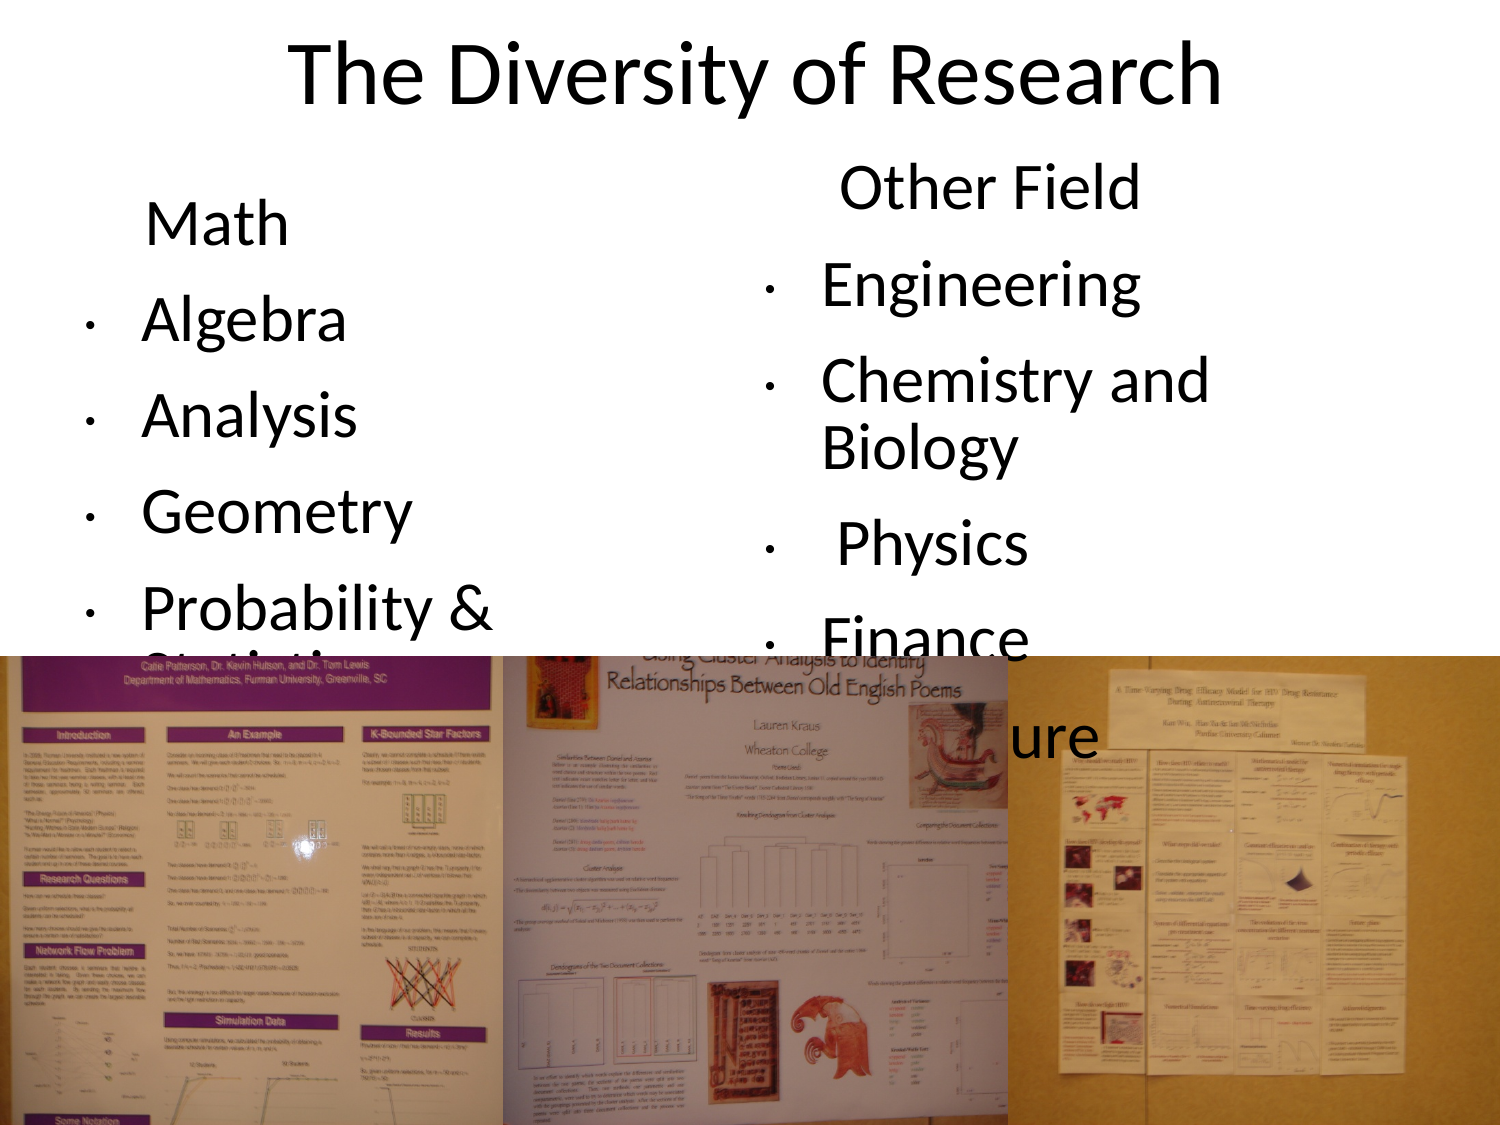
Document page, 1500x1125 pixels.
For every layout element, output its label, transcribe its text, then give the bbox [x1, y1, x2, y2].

list Other Field Engineering Chemistry and Biology Physics Finance Literature [750, 152, 1413, 942]
title The Diversity of Research [82, 0, 1432, 164]
list Math Algebra Analysis Geometry Probability & Statistics [70, 187, 733, 656]
picture [0, 656, 1500, 1125]
